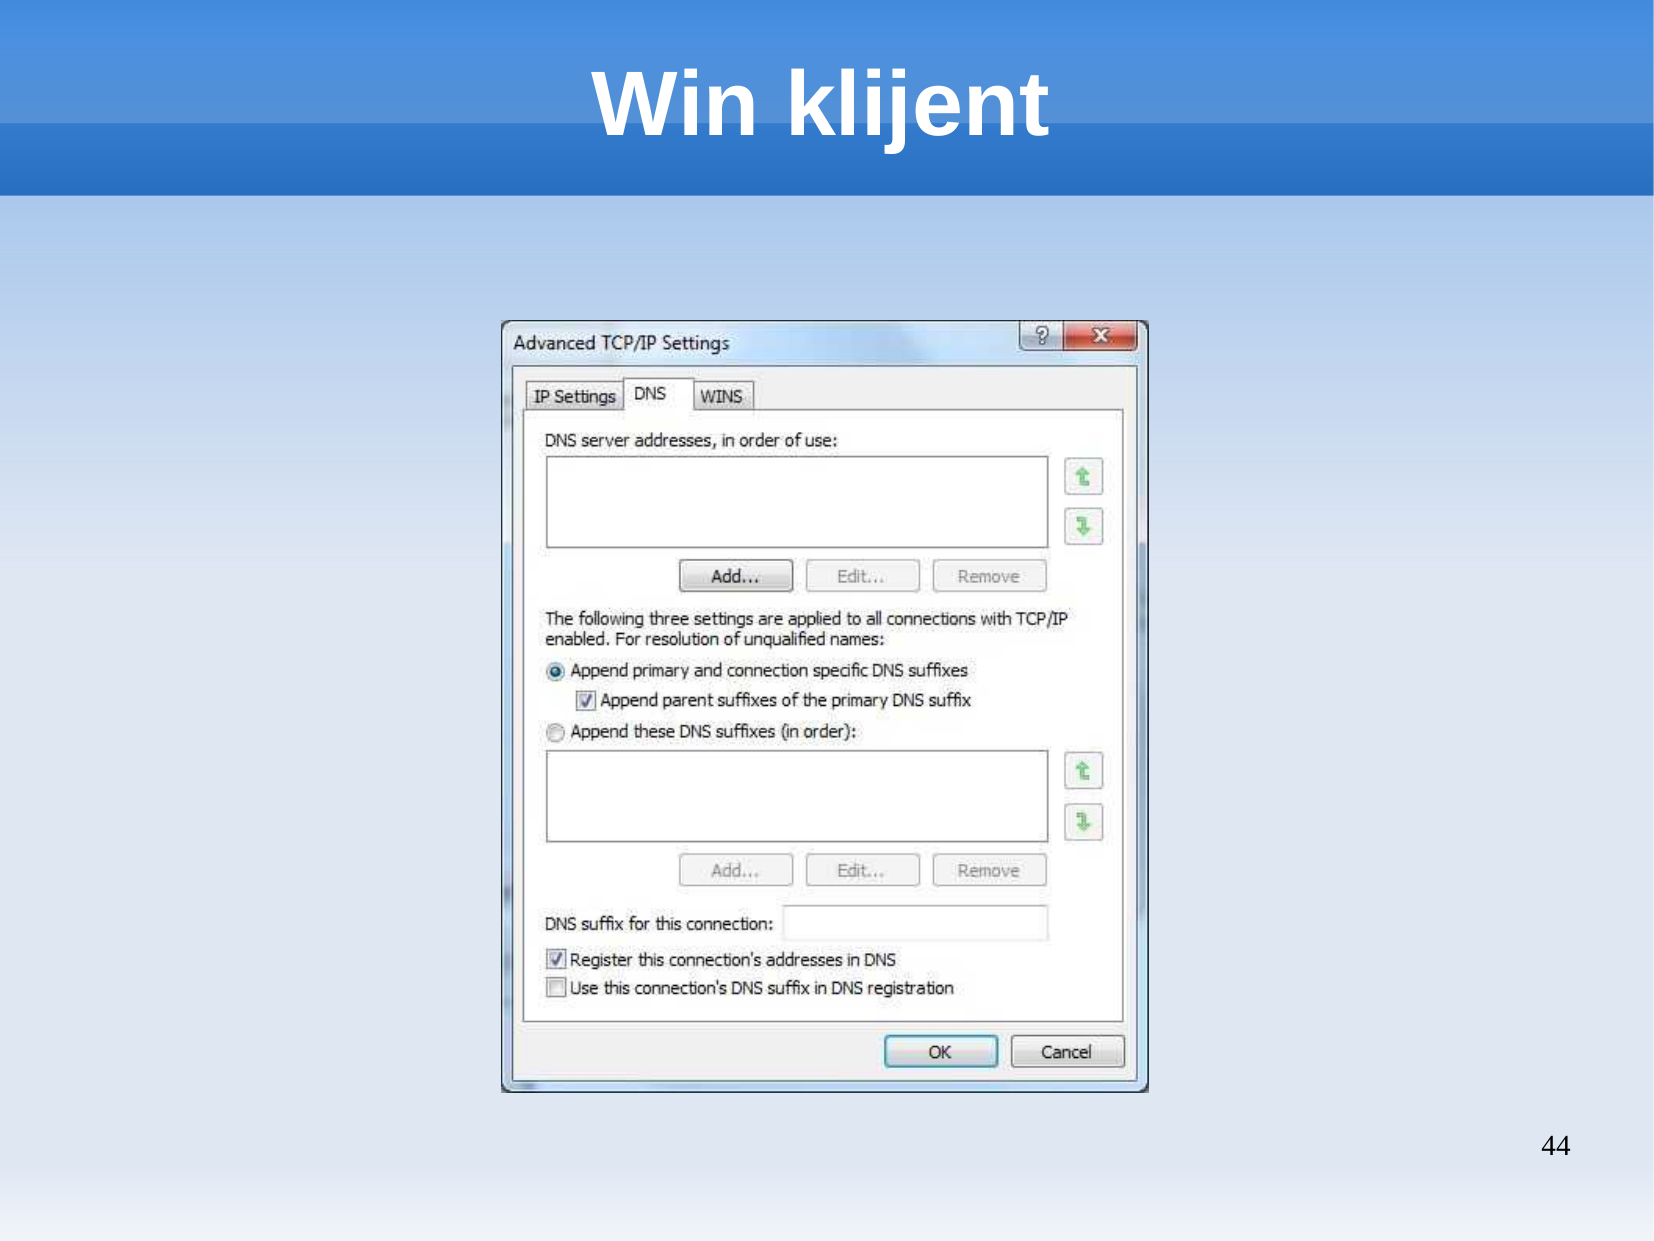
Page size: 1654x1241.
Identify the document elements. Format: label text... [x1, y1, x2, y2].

picture [0, 0, 1654, 1241]
title Win klijent [76, 7, 1565, 200]
